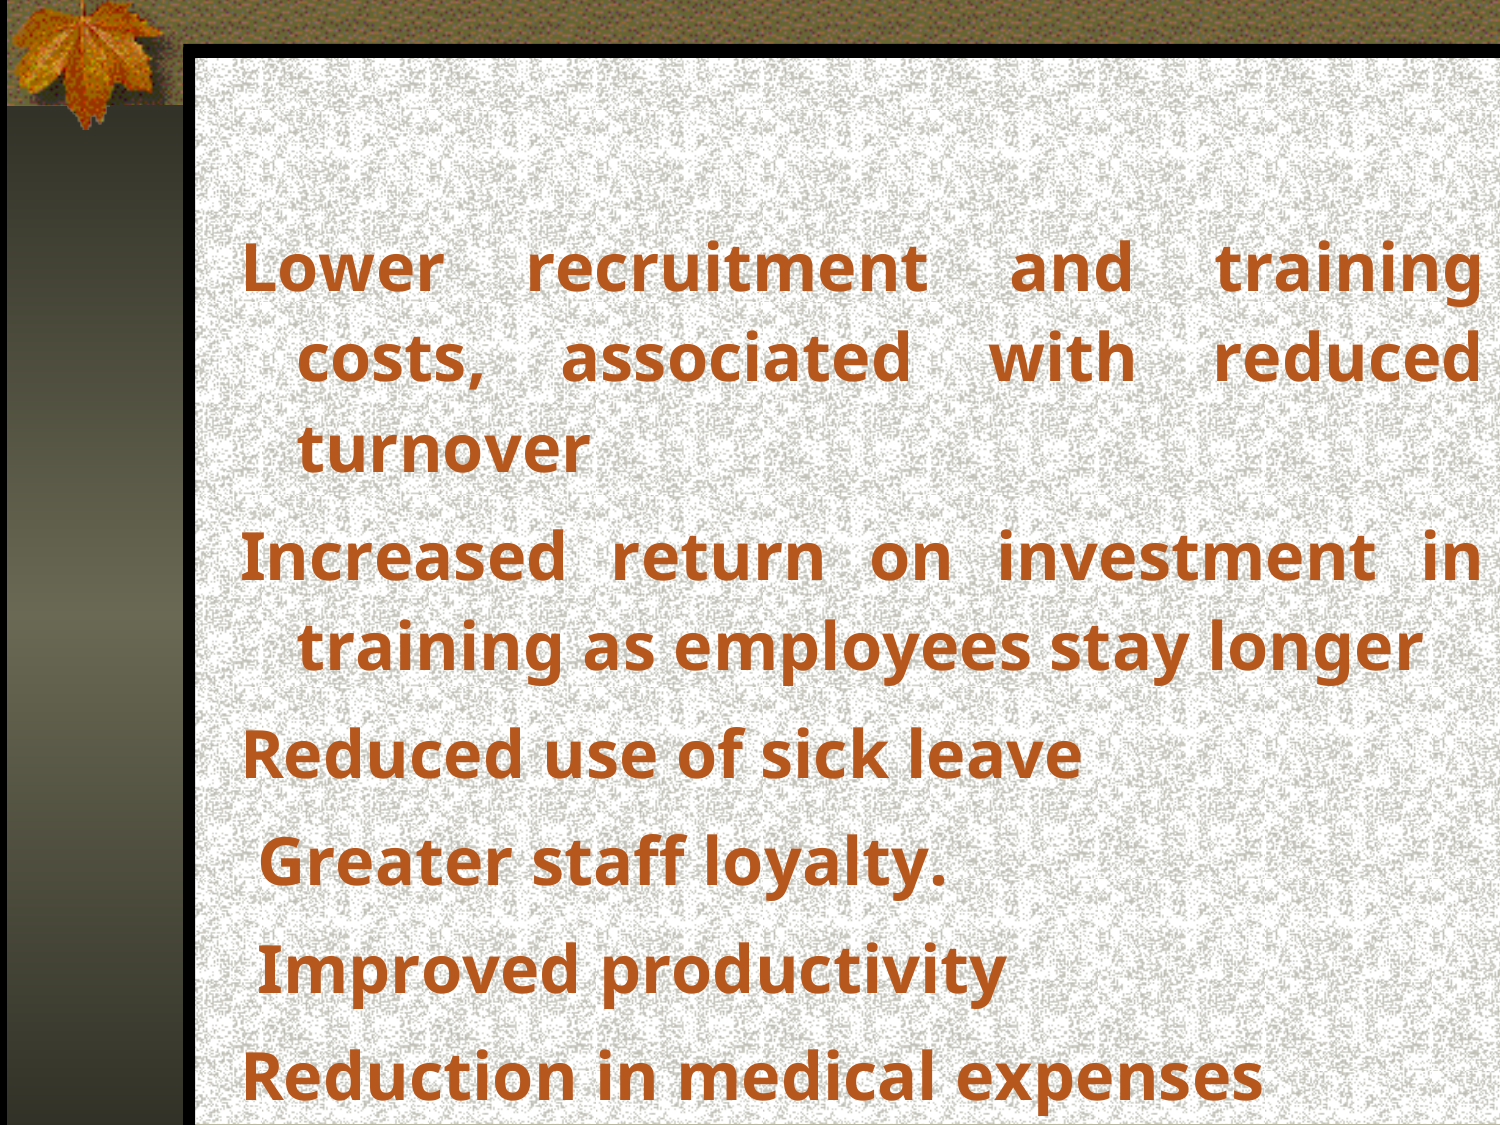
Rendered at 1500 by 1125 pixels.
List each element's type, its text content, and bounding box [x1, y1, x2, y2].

picture [7, 0, 1500, 130]
picture [381, 1089, 392, 1093]
picture [796, 1089, 807, 1093]
picture [1050, 1089, 1061, 1093]
list Lower recruitment and training costs, associated with reduced turnover Increased return on investment in training as employees stay longer Reduced use of sick leave Greater staff loyalty. Improved productivity Reduction in medical expenses [225, 212, 1500, 1089]
picture [890, 1089, 902, 1093]
picture [338, 1089, 349, 1093]
picture [196, 58, 1500, 1124]
picture [507, 1089, 519, 1093]
